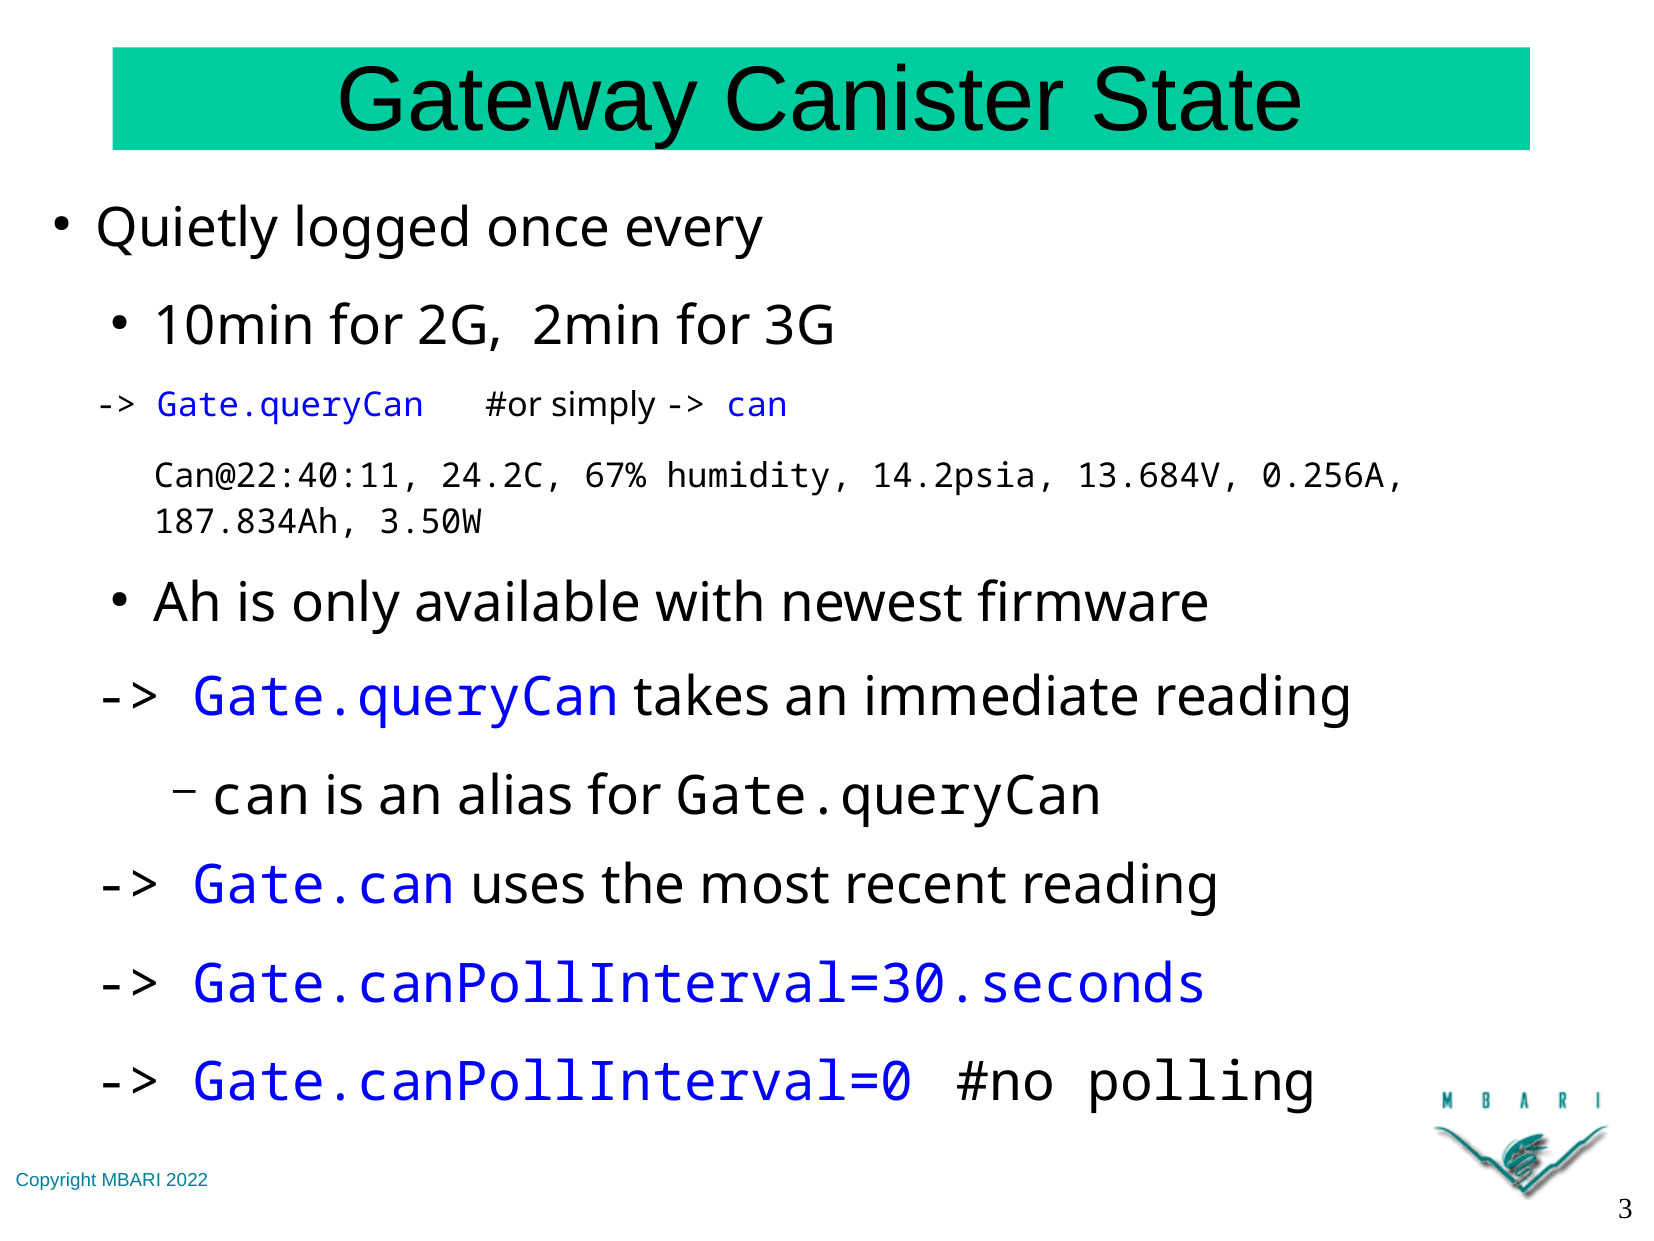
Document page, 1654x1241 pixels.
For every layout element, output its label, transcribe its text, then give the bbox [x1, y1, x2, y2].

picture [1426, 1126, 1613, 1200]
list Quietly logged once every 10min for 2G, 2min for 3G -> Gate.queryCan #or simply -> can Can@22:40:11, 24.2C, 67% humidity, 14.2psia, 13.684V, 0.256A, 187.834Ah, 3.50W Ah is only available with newest firmware -> Gate.queryCan takes an immediate reading can is an alias for Gate.queryCan -> Gate.can uses the most recent reading -> Gate.canPollInterval=30.seconds -> Gate.canPollInterval=0 #no polling [37, 187, 1613, 1126]
title Gateway Canister State [112, 47, 1530, 151]
